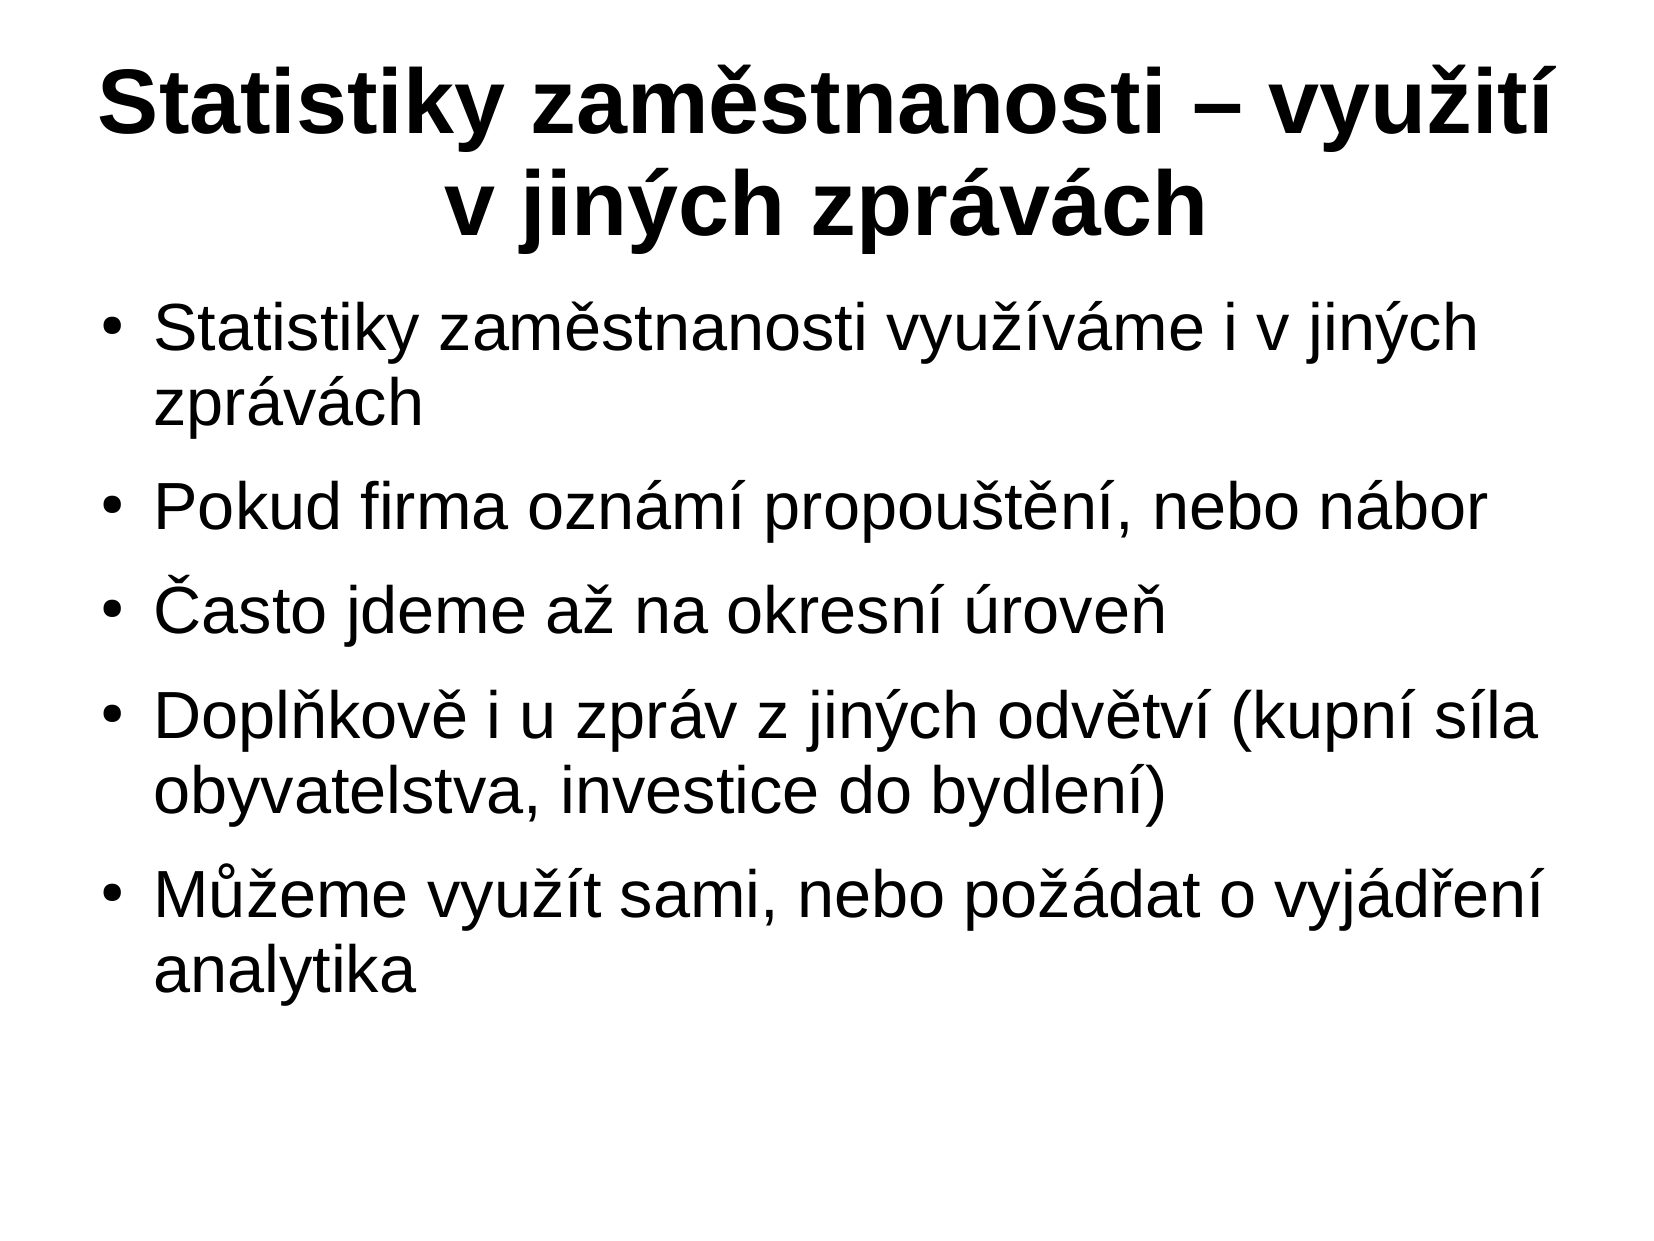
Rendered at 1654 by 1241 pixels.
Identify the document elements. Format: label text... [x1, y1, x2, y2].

title Statistiky zaměstnanosti – využití v jiných zprávách [82, 49, 1571, 257]
list Statistiky zaměstnanosti využíváme i v jiných zprávách Pokud firma oznámí propouštění, nebo nábor Často jdeme až na okresní úroveň Doplňkově i u zpráv z jiných odvětví (kupní síla obyvatelstva, investice do bydlení) Můžeme využít sami, nebo požádat o vyjádření analytika [82, 290, 1571, 1109]
